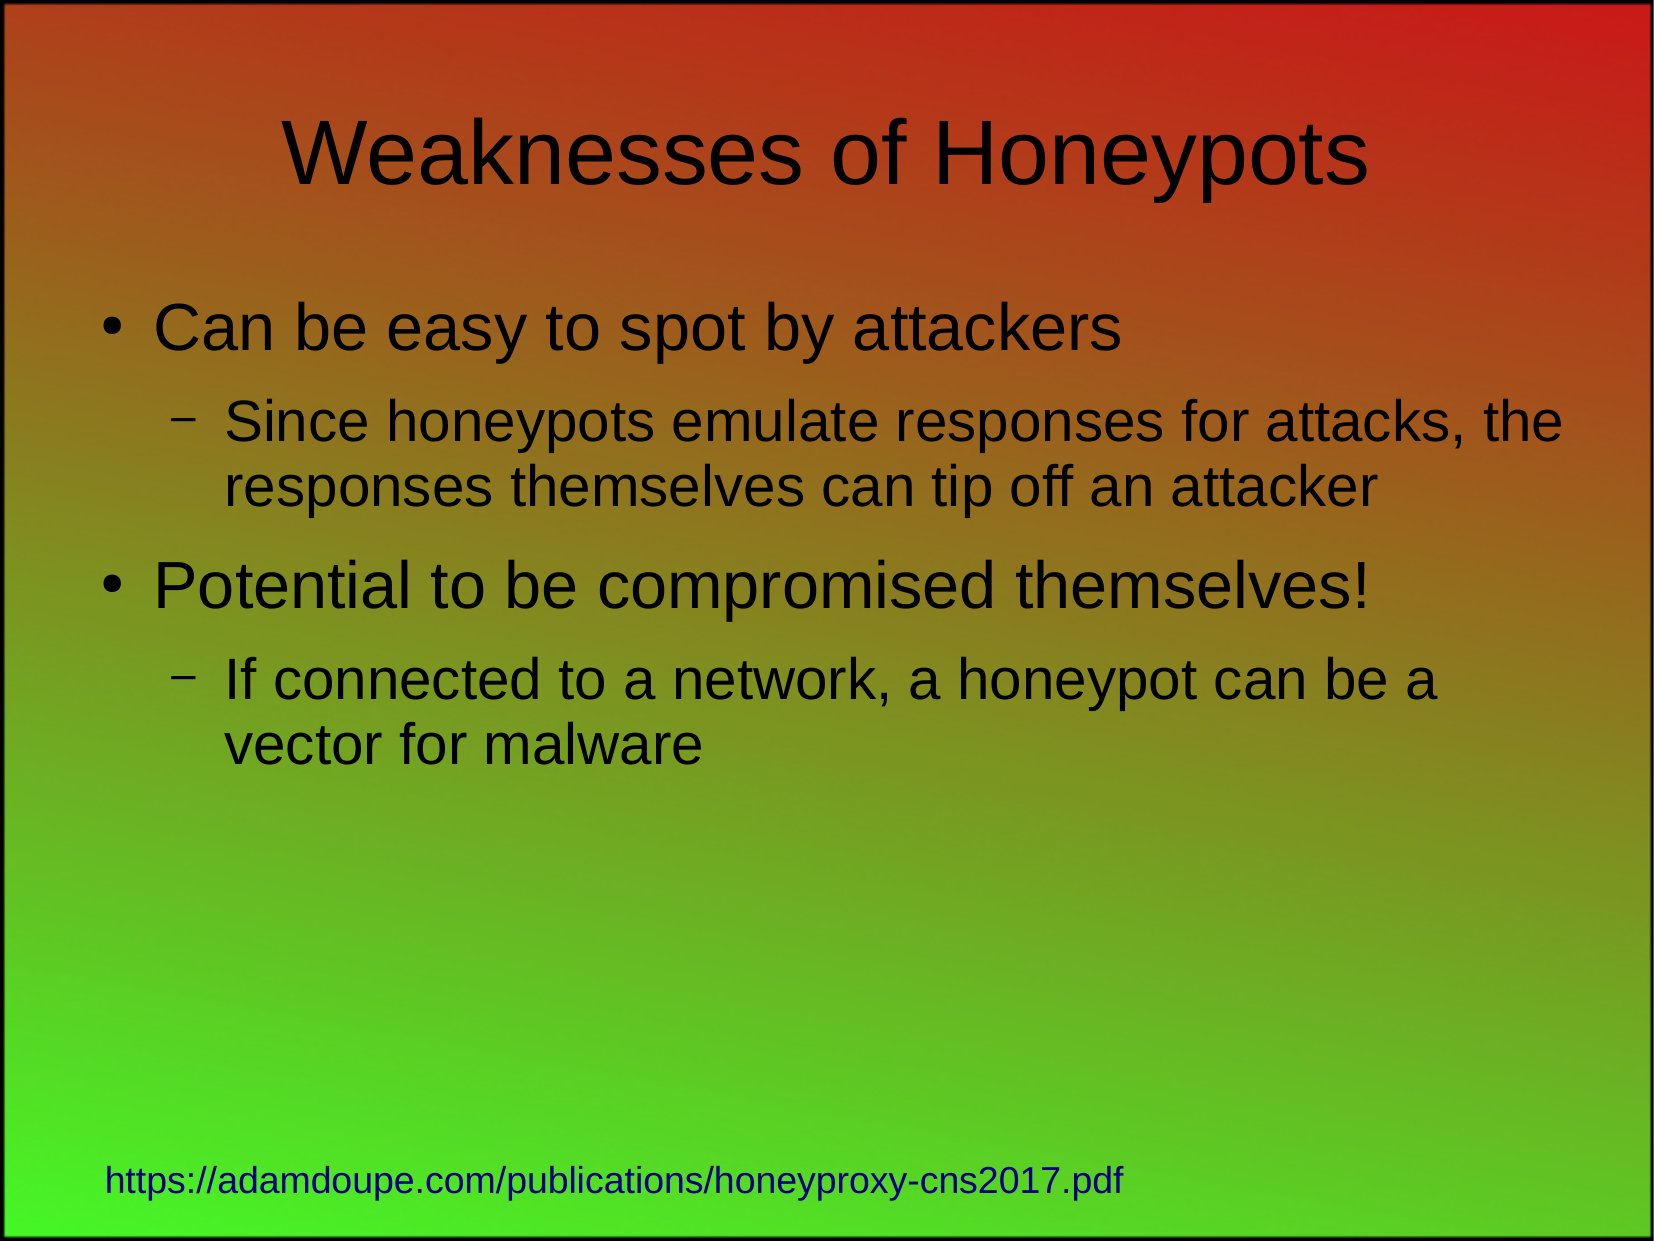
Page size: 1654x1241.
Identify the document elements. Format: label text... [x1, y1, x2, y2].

text_box https://adamdoupe.com/publications/honeyproxy-cns2017.pdf [90, 1151, 1591, 1209]
title Weaknesses of Honeypots [82, 49, 1571, 257]
list Can be easy to spot by attackers Since honeypots emulate responses for attacks, the responses themselves can tip off an attacker Potential to be compromised themselves! If connected to a network, a honeypot can be a vector for malware [82, 290, 1571, 1010]
picture [0, 0, 1654, 1241]
